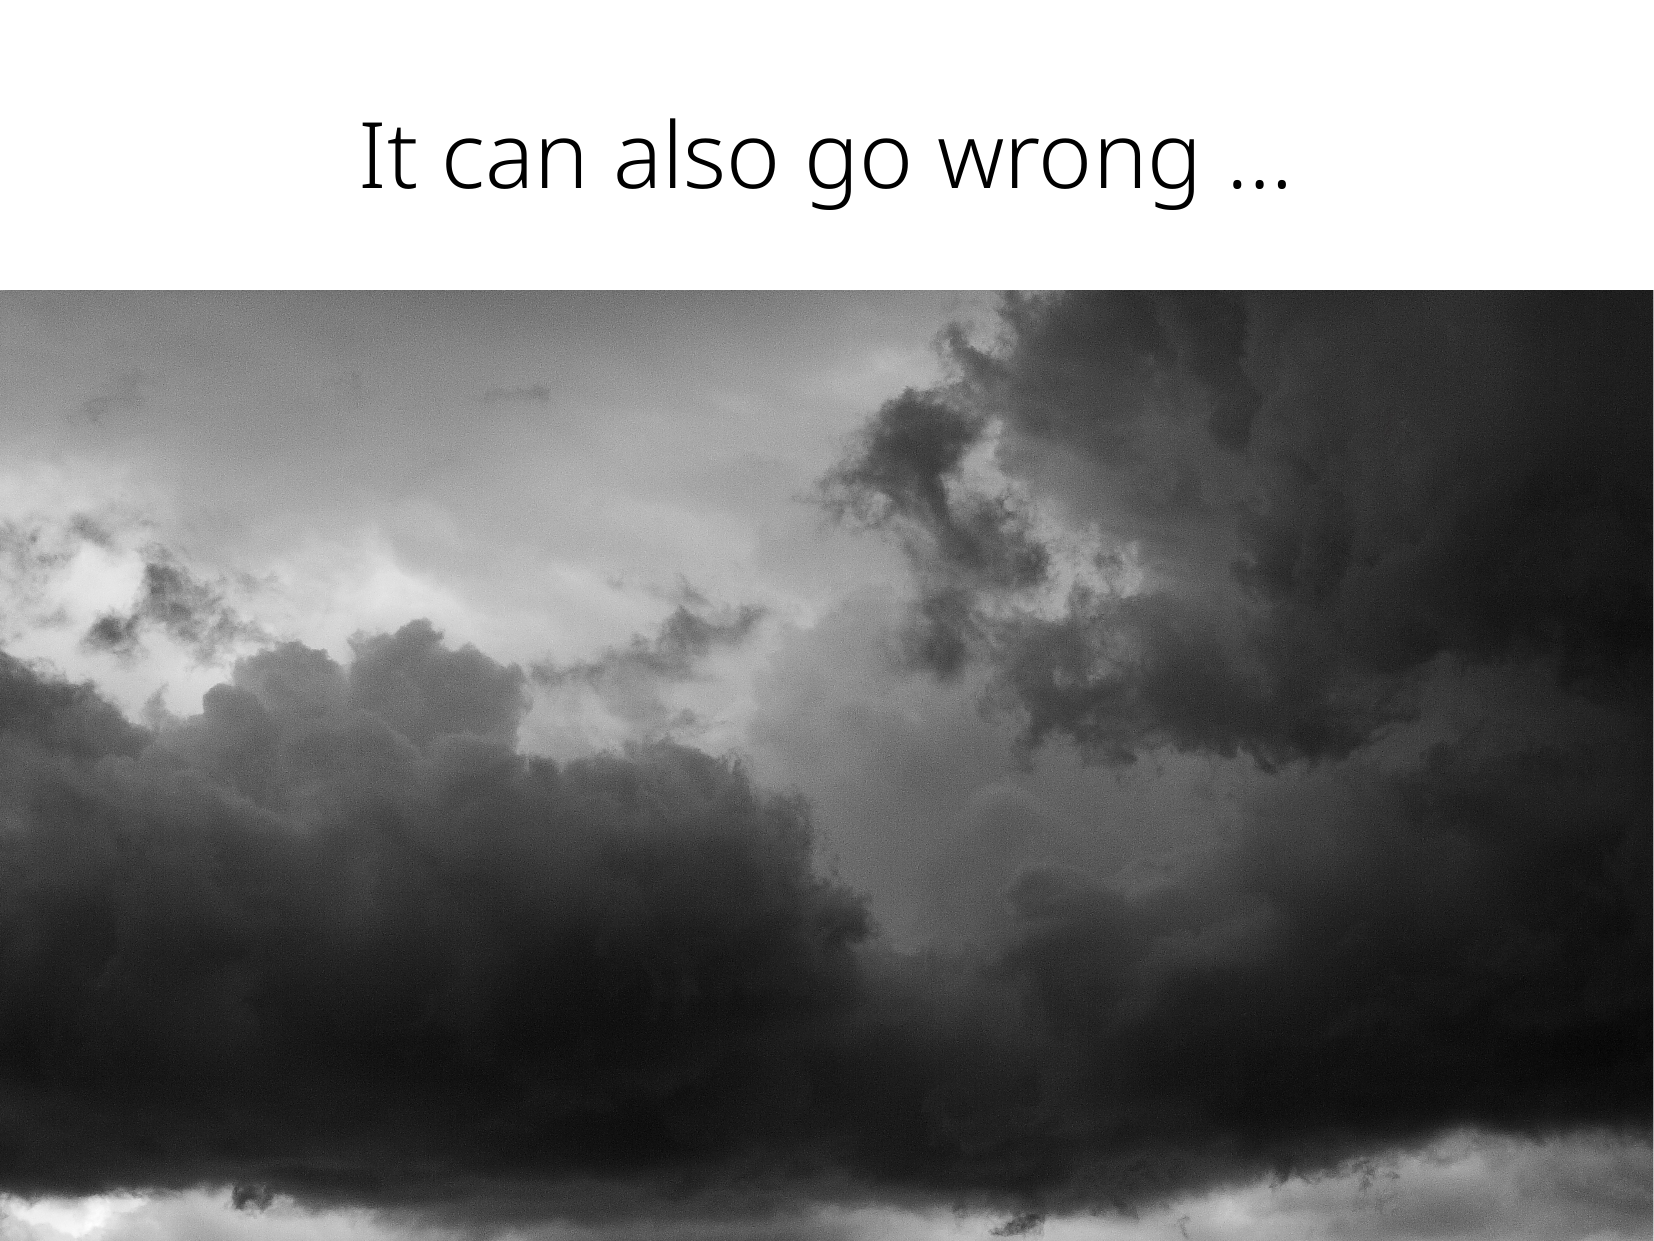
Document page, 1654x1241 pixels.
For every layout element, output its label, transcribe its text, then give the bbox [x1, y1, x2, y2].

title It can also go wrong … [82, 49, 1571, 257]
picture [0, 290, 1654, 1241]
